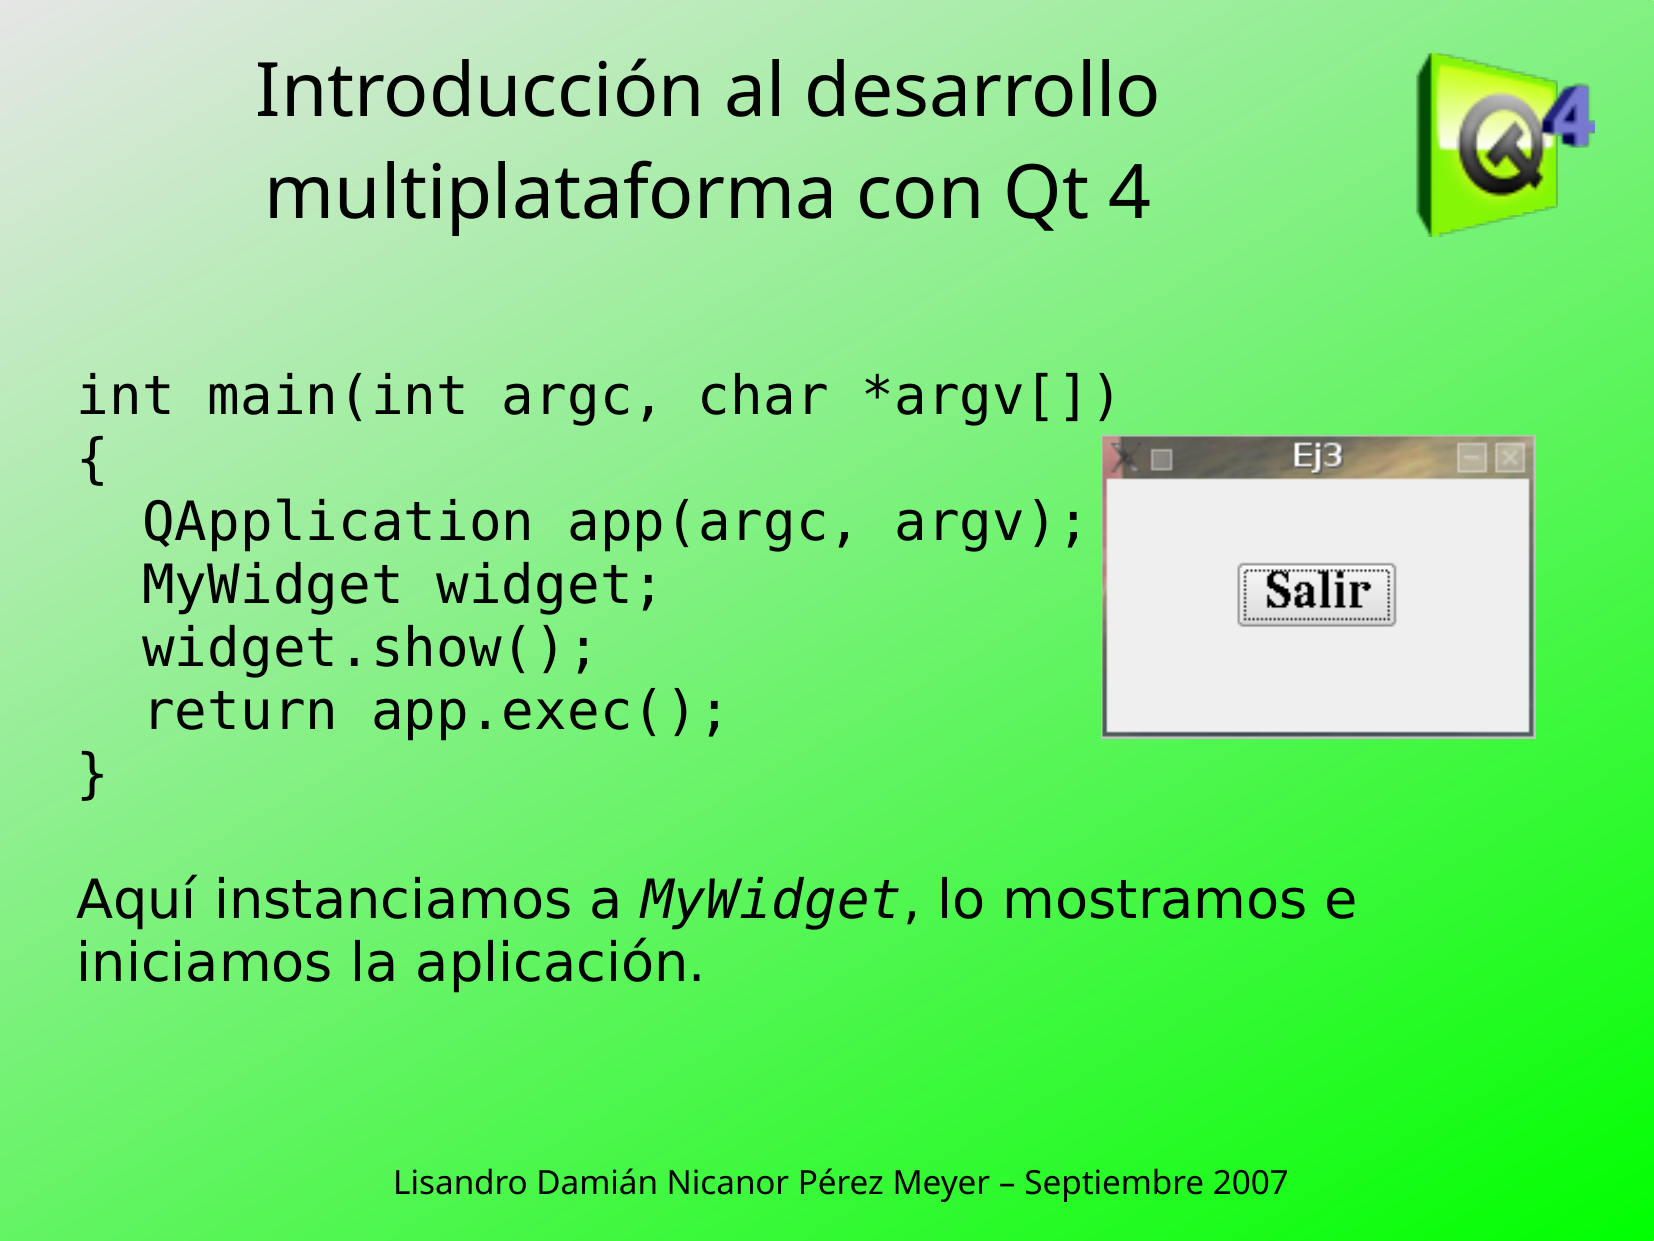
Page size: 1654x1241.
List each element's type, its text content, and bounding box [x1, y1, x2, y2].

subtitle int main(int argc, char *argv[]) { QApplication app(argc, argv); MyWidget widget; widget.show(); return app.exec(); } Aquí instanciamos a MyWidget, lo mostramos e iniciamos la aplicación. [76, 265, 1565, 1093]
picture [1412, 53, 1595, 237]
text_box Lisandro Damián Nicanor Pérez Meyer – Septiembre 2007 [88, 1151, 1595, 1213]
title Introducción al desarrollo multiplataforma con Qt 4 [147, 11, 1270, 265]
